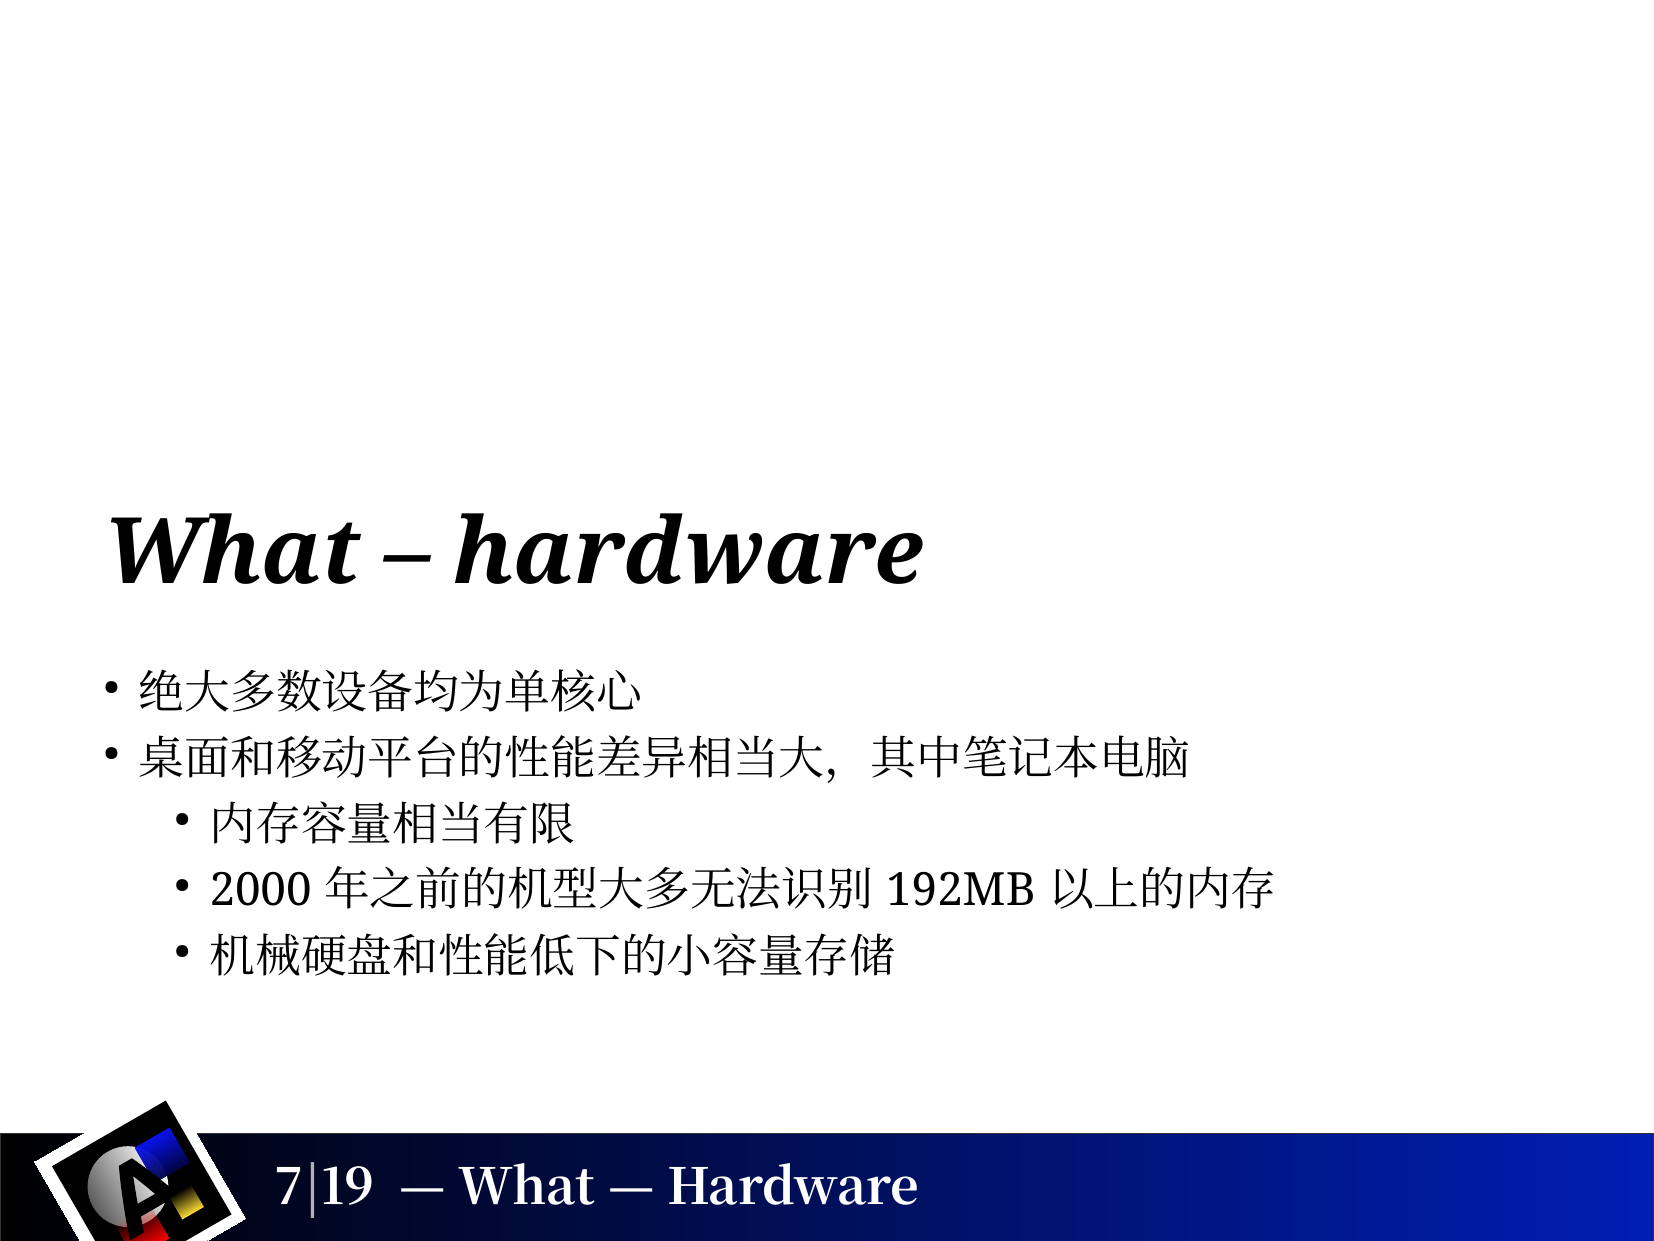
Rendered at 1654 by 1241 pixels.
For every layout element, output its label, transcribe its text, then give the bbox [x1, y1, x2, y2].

text_box <编号>|19 — <slide-name> [259, 1139, 1571, 1241]
text_box [0, 1084, 1654, 1241]
text_box What – hardware 绝大多数设备均为单核心 桌面和移动平台的性能差异相当大，其中笔记本电脑 内存容量相当有限 2000年之前的机型大多无法识别192MB以上的内存 机械硬盘和性能低下的小容量存储 [88, 478, 1292, 995]
picture [51, 1100, 232, 1241]
